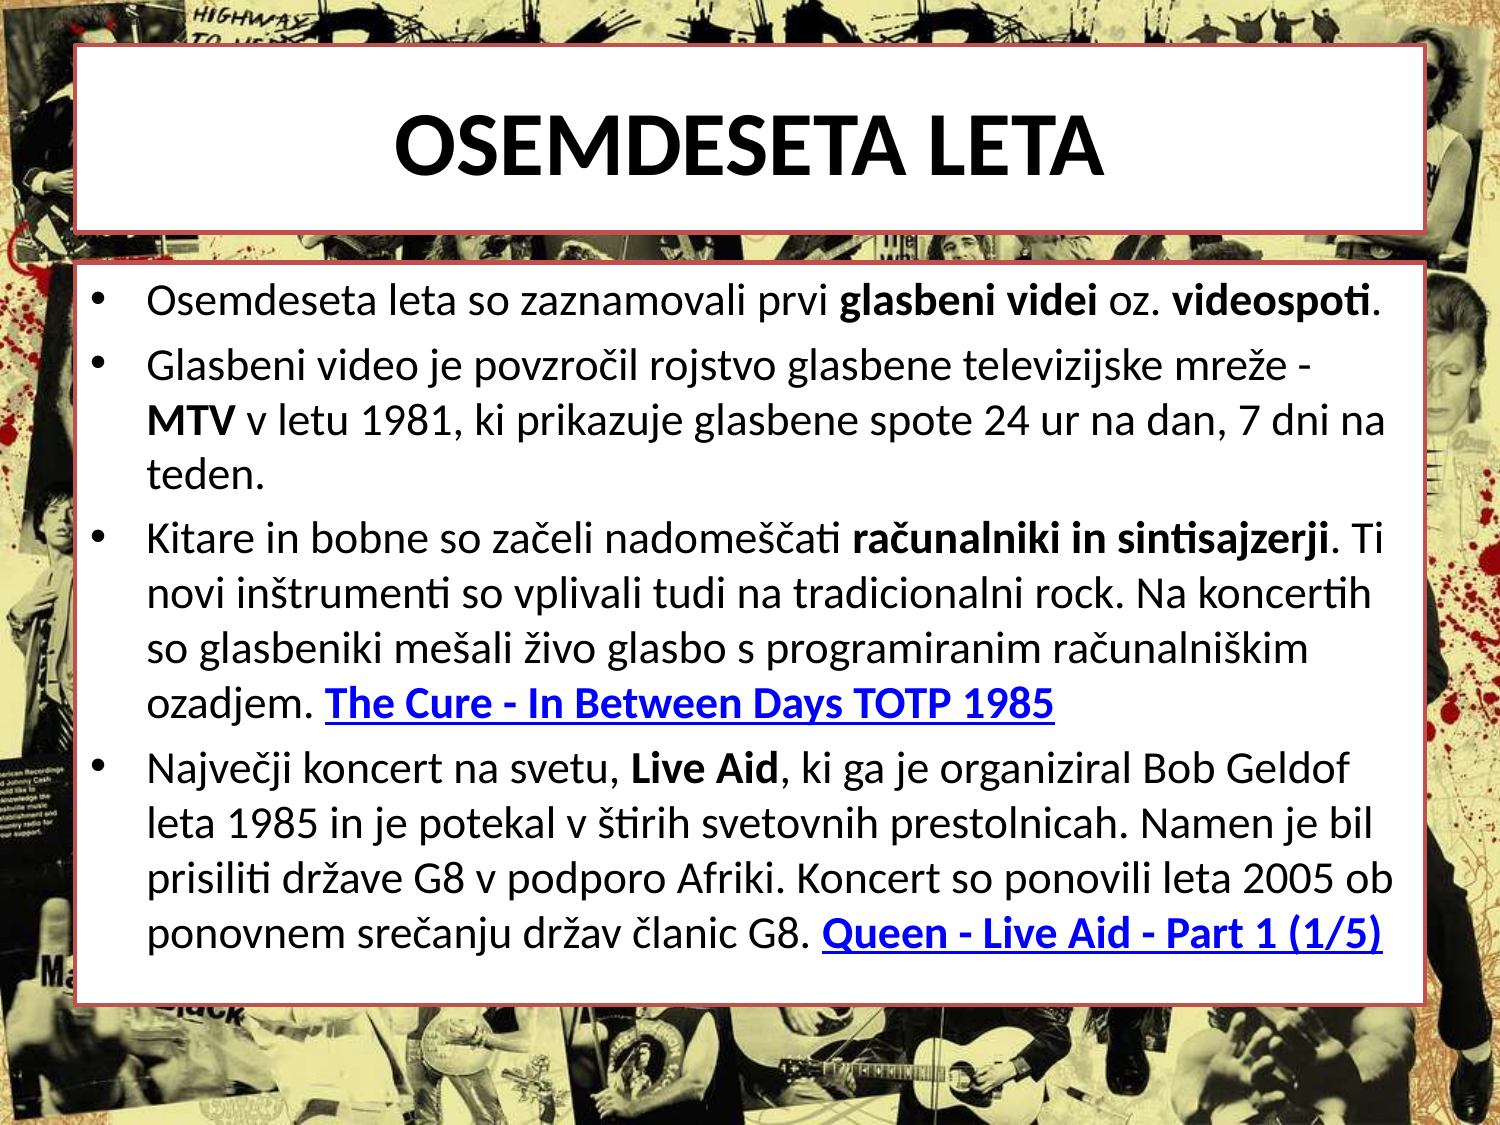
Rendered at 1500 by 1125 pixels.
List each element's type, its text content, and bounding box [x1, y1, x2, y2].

list Osemdeseta leta so zaznamovali prvi glasbeni videi oz. videospoti. Glasbeni video je povzročil rojstvo glasbene televizijske mreže - MTV v letu 1981, ki prikazuje glasbene spote 24 ur na dan, 7 dni na teden. Kitare in bobne so začeli nadomeščati računalniki in sintisajzerji. Ti novi inštrumenti so vplivali tudi na tradicionalni rock. Na koncertih so glasbeniki mešali živo glasbo s programiranim računalniškim ozadjem. The Cure - In Between Days TOTP 1985 Največji koncert na svetu, Live Aid, ki ga je organiziral Bob Geldof leta 1985 in je potekal v štirih svetovnih prestolnicah. Namen je bil prisiliti države G8 v podporo Afriki. Koncert so ponovili leta 2005 ob ponovnem srečanju držav članic G8. Queen - Live Aid - Part 1 (1/5) [75, 262, 1425, 1005]
picture [0, 0, 1500, 1125]
title OSEMDESETA LETA [75, 45, 1425, 233]
